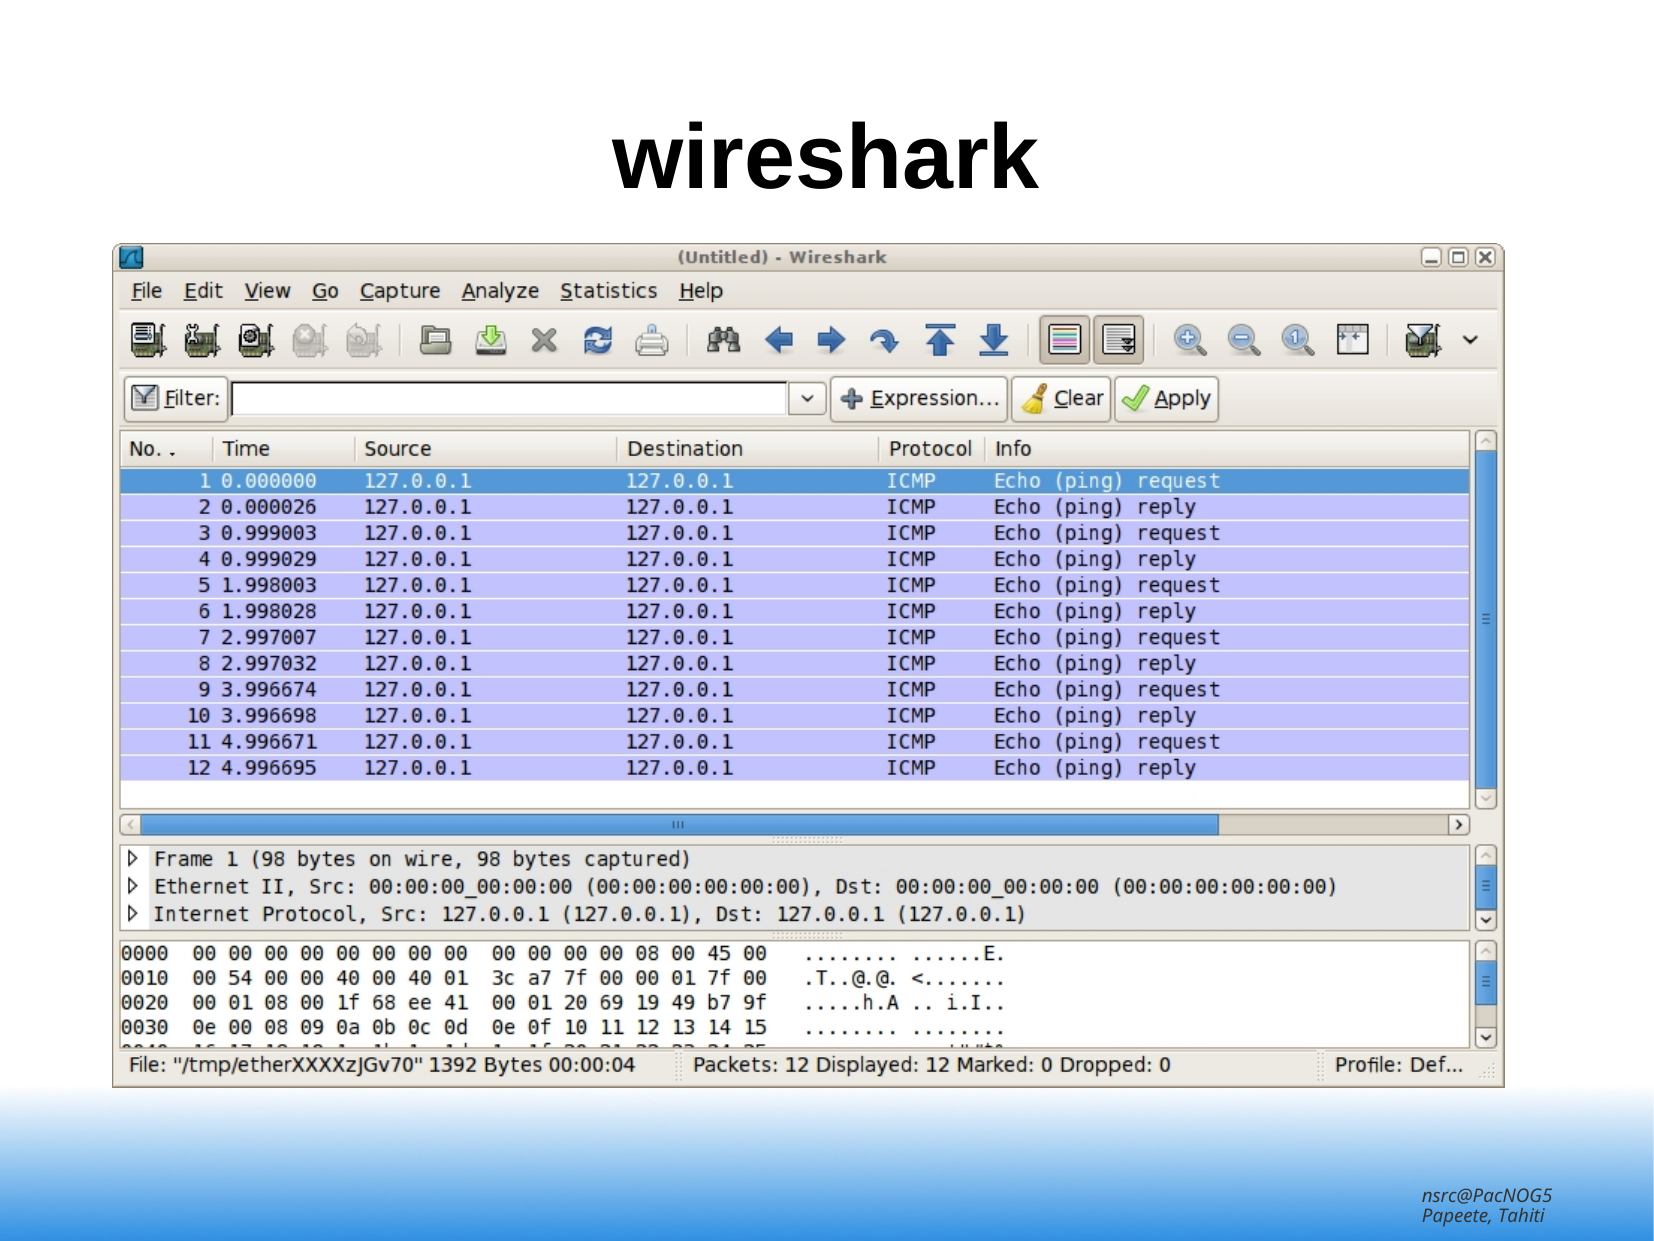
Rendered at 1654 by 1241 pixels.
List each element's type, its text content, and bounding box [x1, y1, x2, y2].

title wireshark [82, 49, 1570, 256]
picture [0, 243, 1654, 1241]
